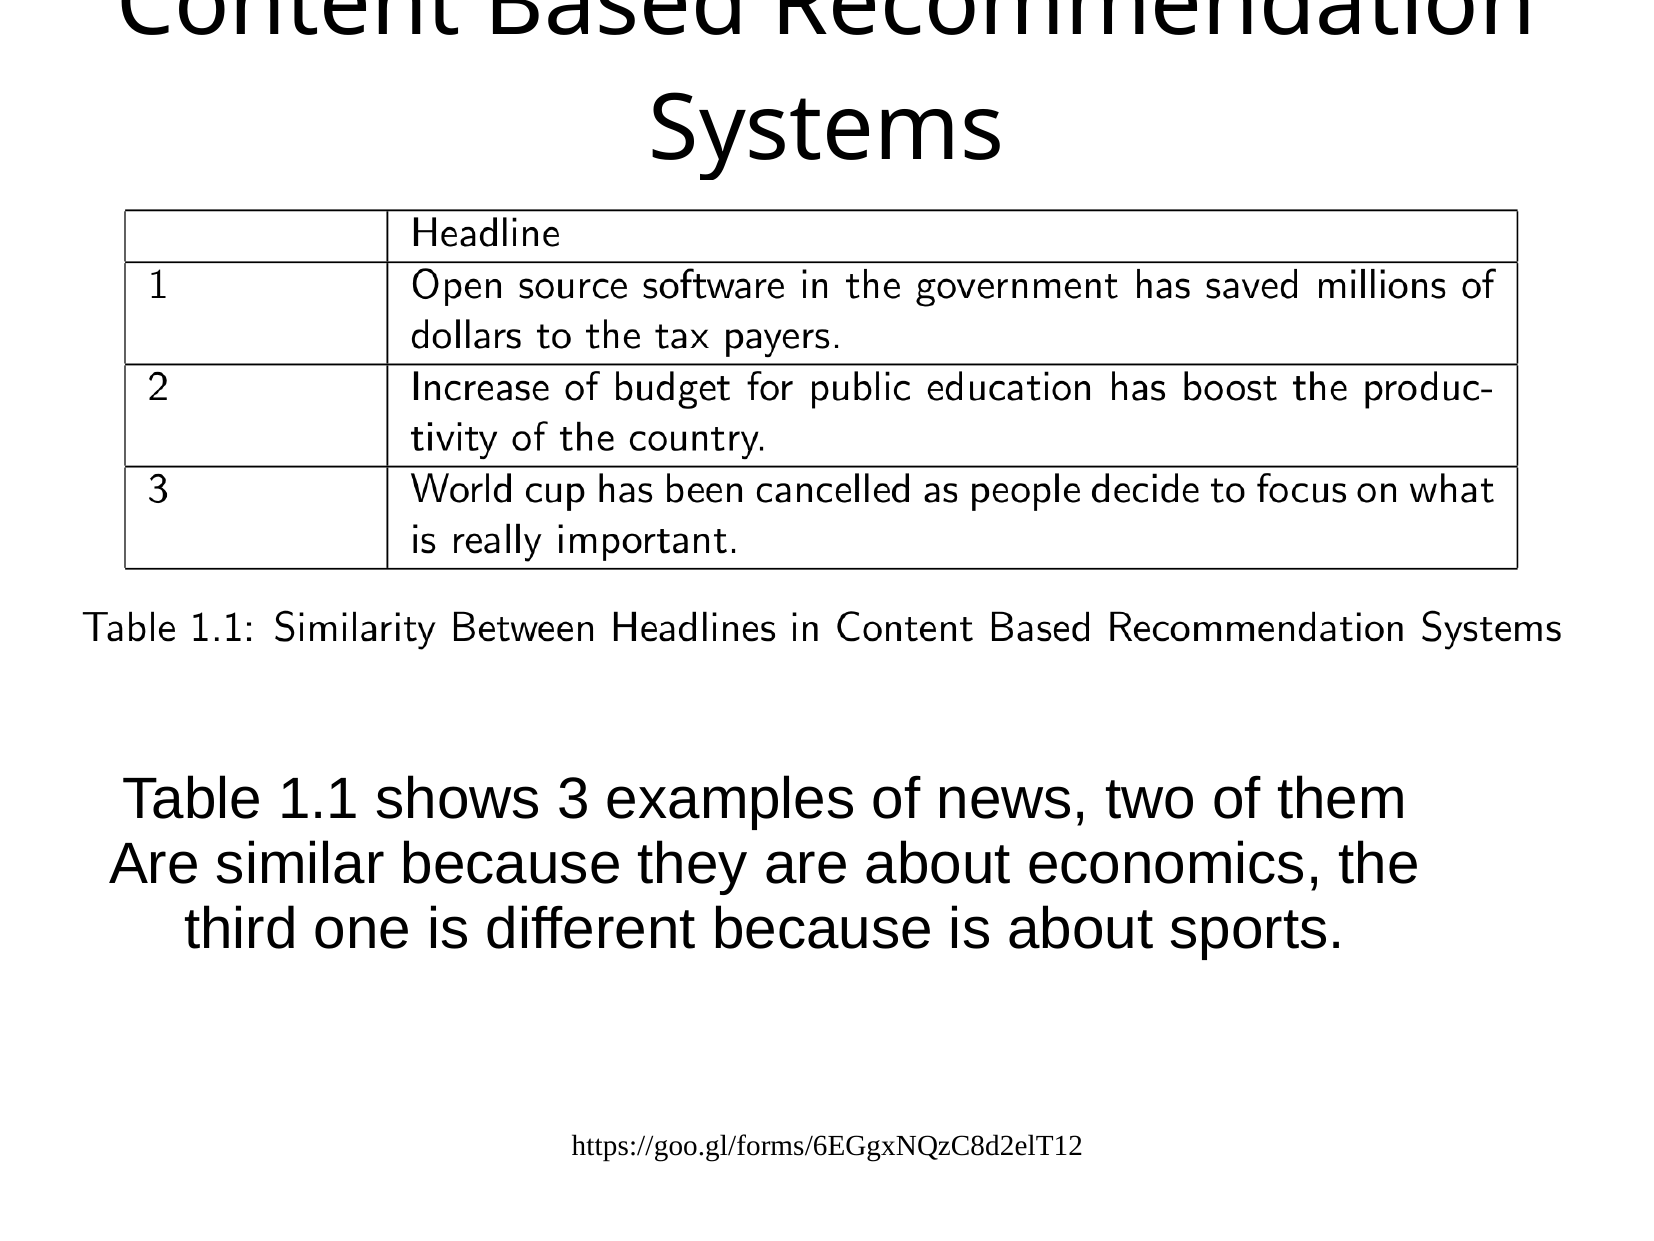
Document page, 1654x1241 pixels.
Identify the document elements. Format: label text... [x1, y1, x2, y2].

text_box Table 1.1 shows 3 examples of news, two of them Are similar because they are about economics, the third one is different because is about sports. [94, 758, 1512, 969]
picture [70, 180, 1607, 721]
title Content Based Recommendation Systems [82, 0, 1571, 166]
